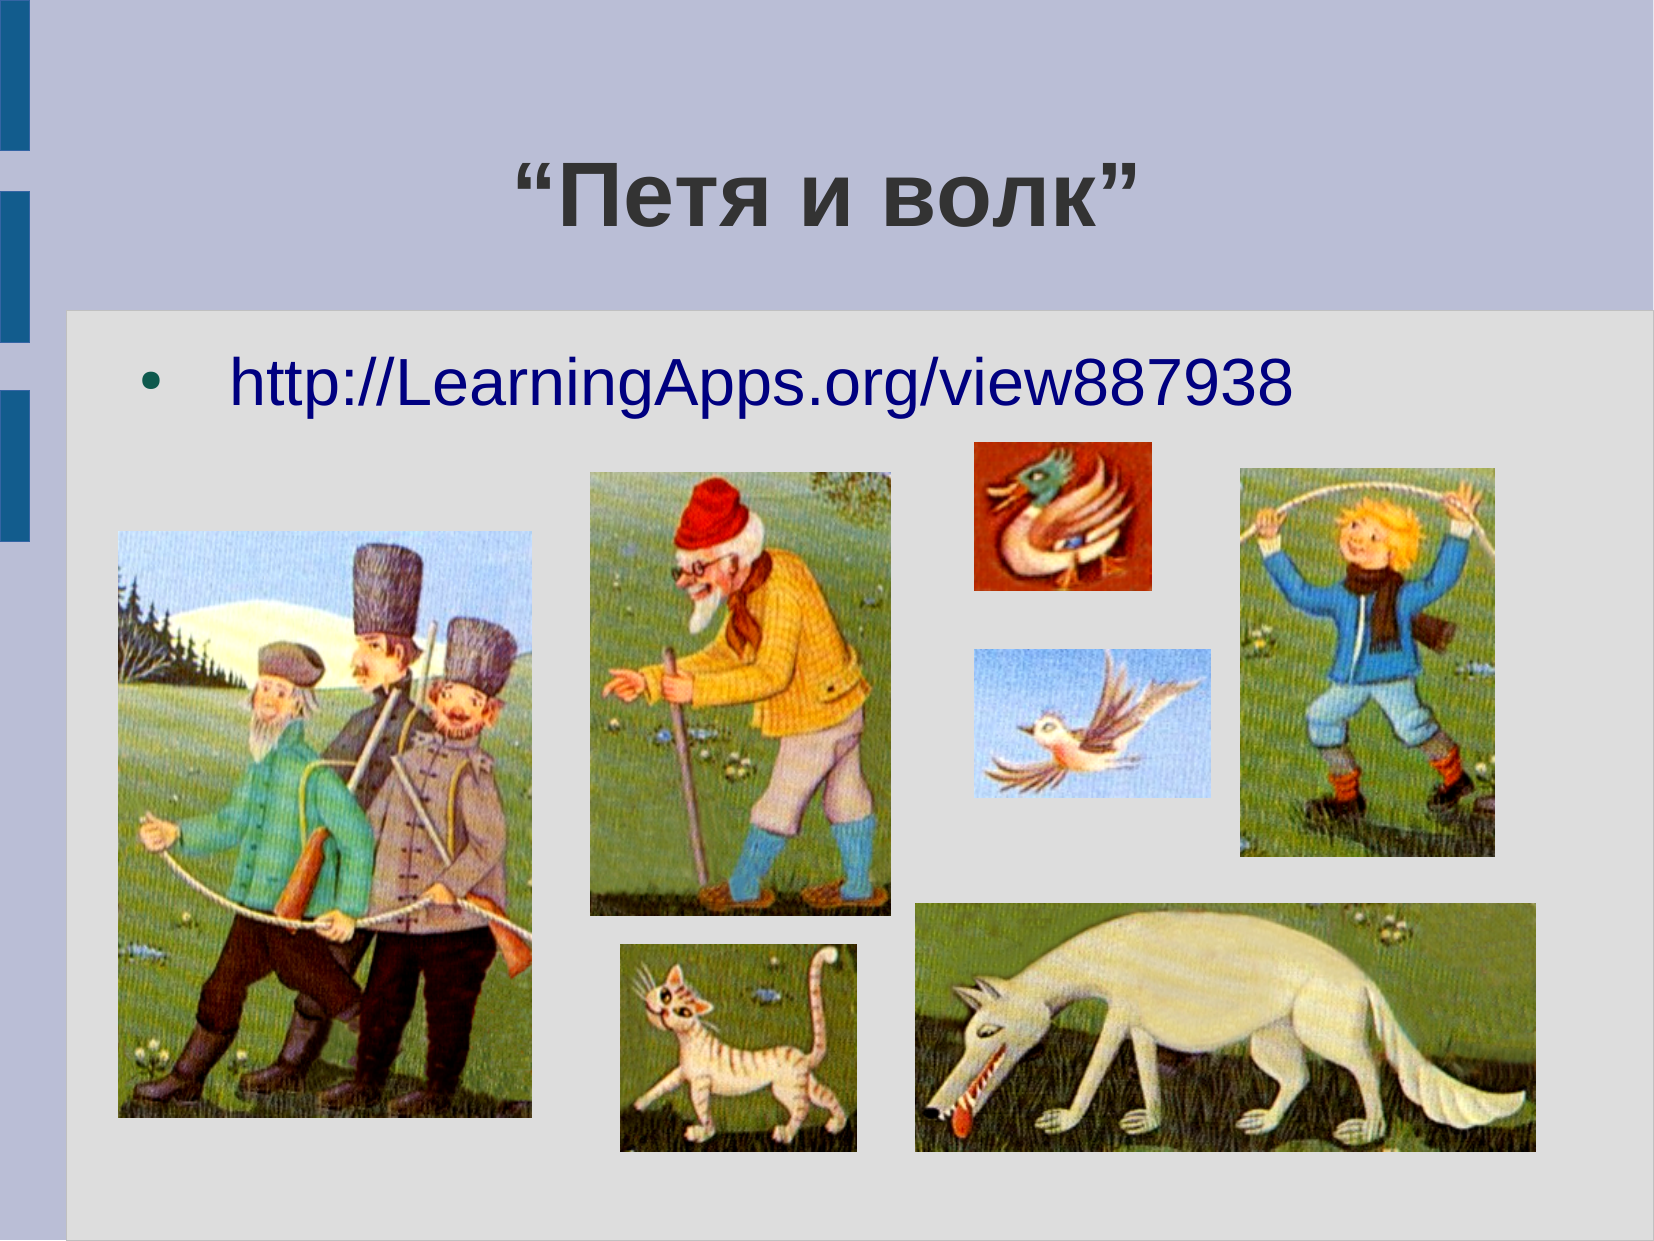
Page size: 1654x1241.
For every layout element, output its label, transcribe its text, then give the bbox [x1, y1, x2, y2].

list http://LearningApps.org/view887938 [121, 344, 1534, 1164]
title “Петя и волк” [121, 91, 1534, 299]
picture [1240, 468, 1495, 857]
picture [118, 531, 532, 1118]
picture [620, 944, 857, 1152]
picture [974, 649, 1211, 798]
picture [590, 472, 891, 916]
picture [974, 442, 1152, 591]
picture [915, 903, 1536, 1152]
